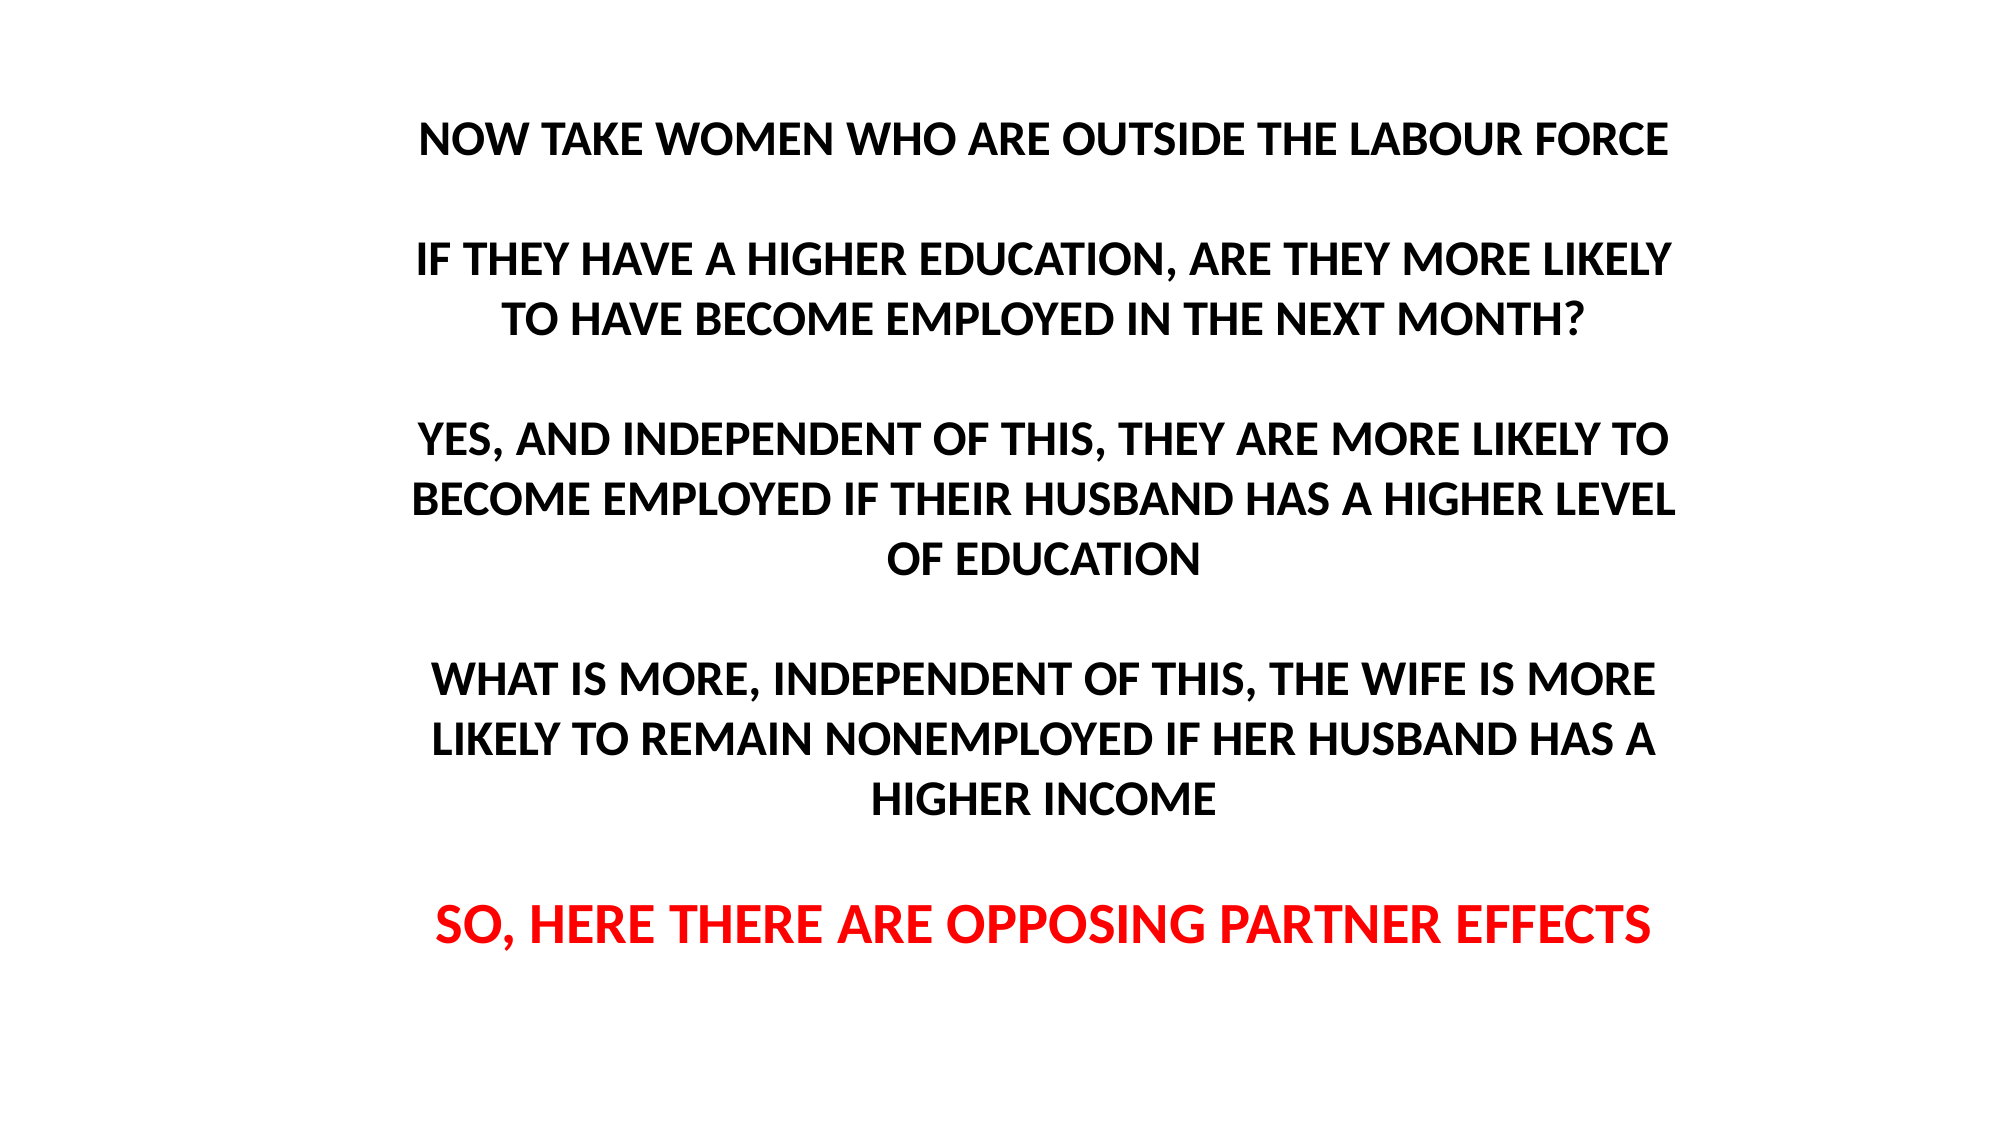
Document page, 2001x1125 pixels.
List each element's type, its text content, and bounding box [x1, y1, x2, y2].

text_box NOW TAKE WOMEN WHO ARE OUTSIDE THE LABOUR FORCE IF THEY HAVE A HIGHER EDUCATION, ARE THEY MORE LIKELY TO HAVE BECOME EMPLOYED IN THE NEXT MONTH? YES, AND INDEPENDENT OF THIS, THEY ARE MORE LIKELY TO BECOME EMPLOYED IF THEIR HUSBAND HAS A HIGHER LEVEL OF EDUCATION WHAT IS MORE, INDEPENDENT OF THIS, THE WIFE IS MORE LIKELY TO REMAIN NONEMPLOYED IF HER HUSBAND HAS A HIGHER INCOME SO, HERE THERE ARE OPPOSING PARTNER EFFECTS [382, 97, 1706, 971]
